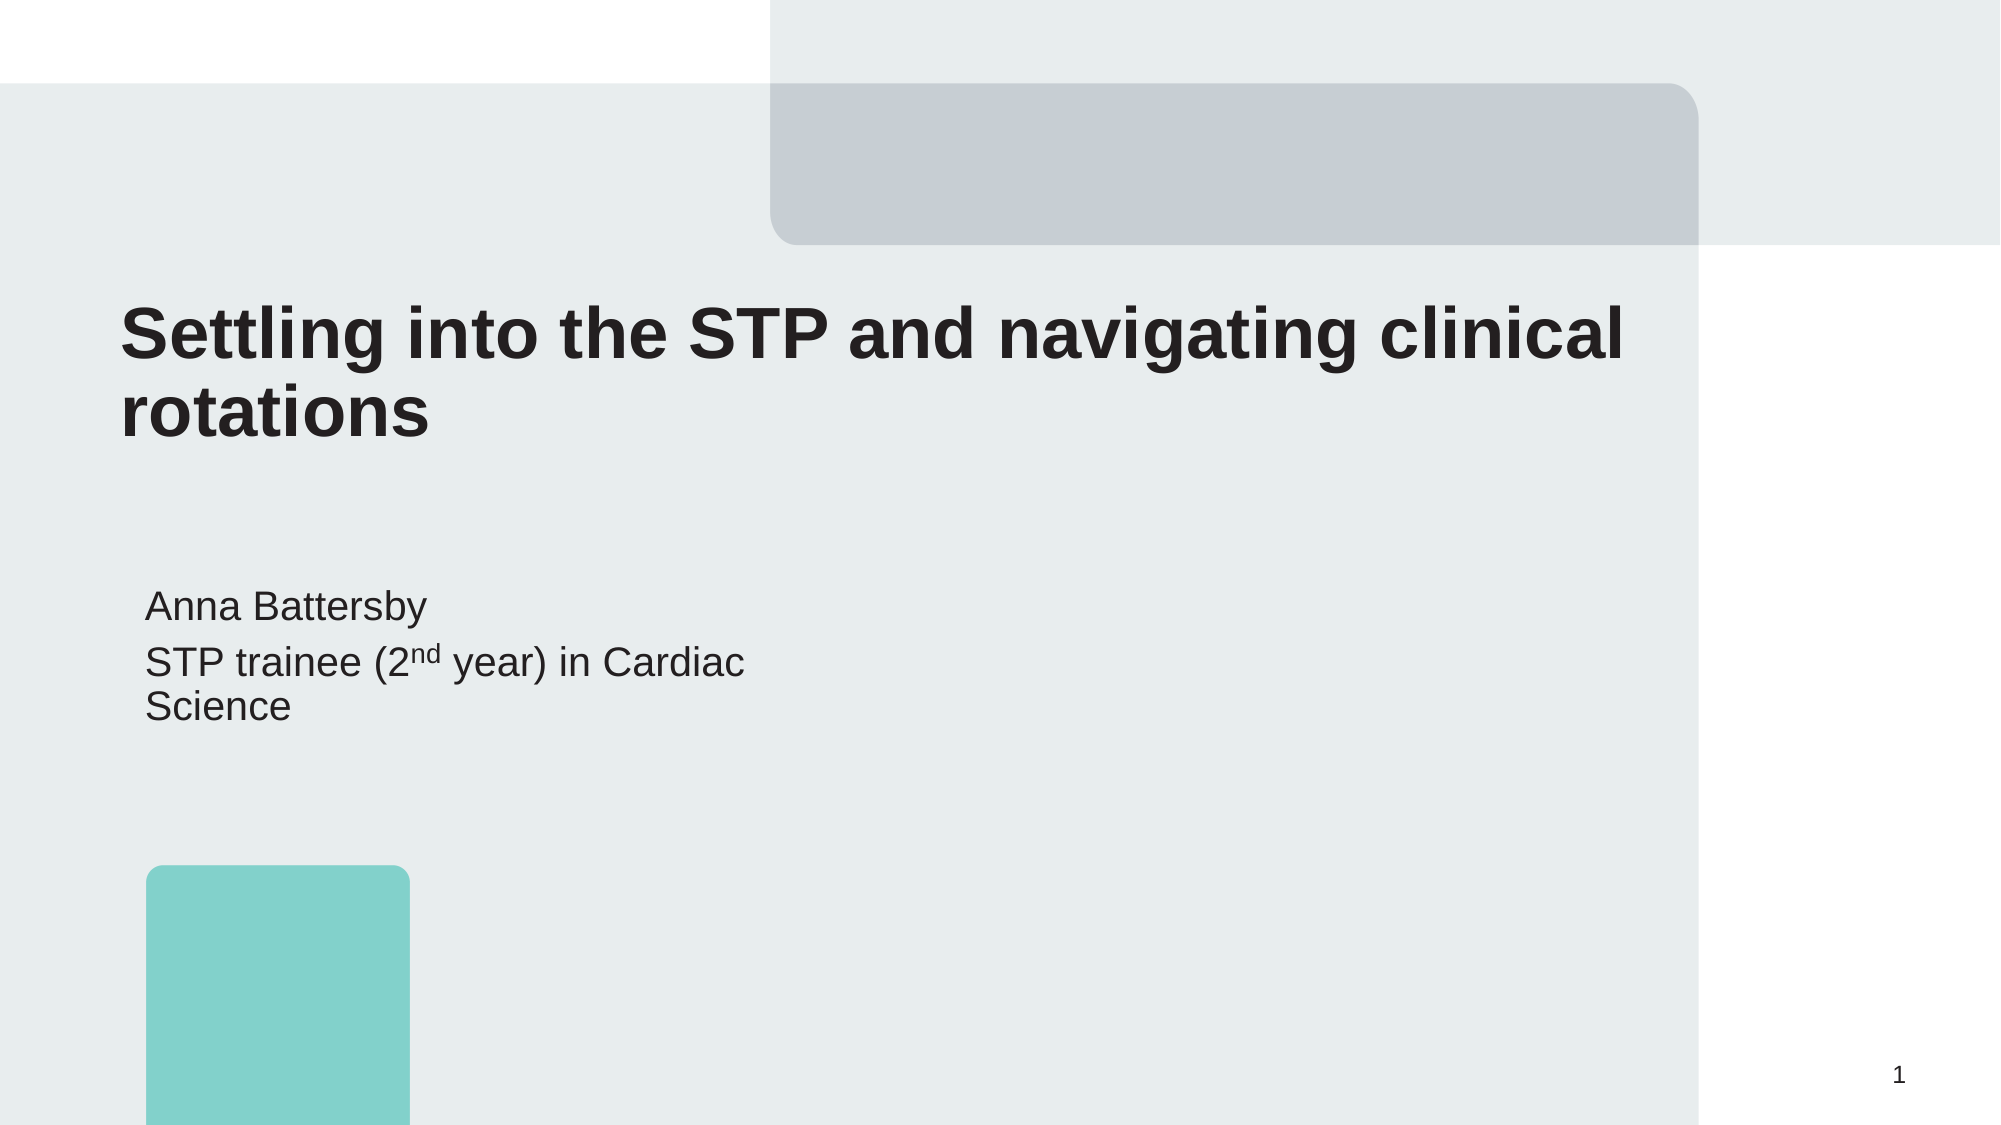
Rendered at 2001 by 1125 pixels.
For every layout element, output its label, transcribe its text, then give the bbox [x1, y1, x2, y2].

list Settling into the STP and navigating clinical rotations [120, 295, 1658, 454]
list Anna Battersby STP trainee (2nd year) in Cardiac Science [144, 633, 1683, 860]
